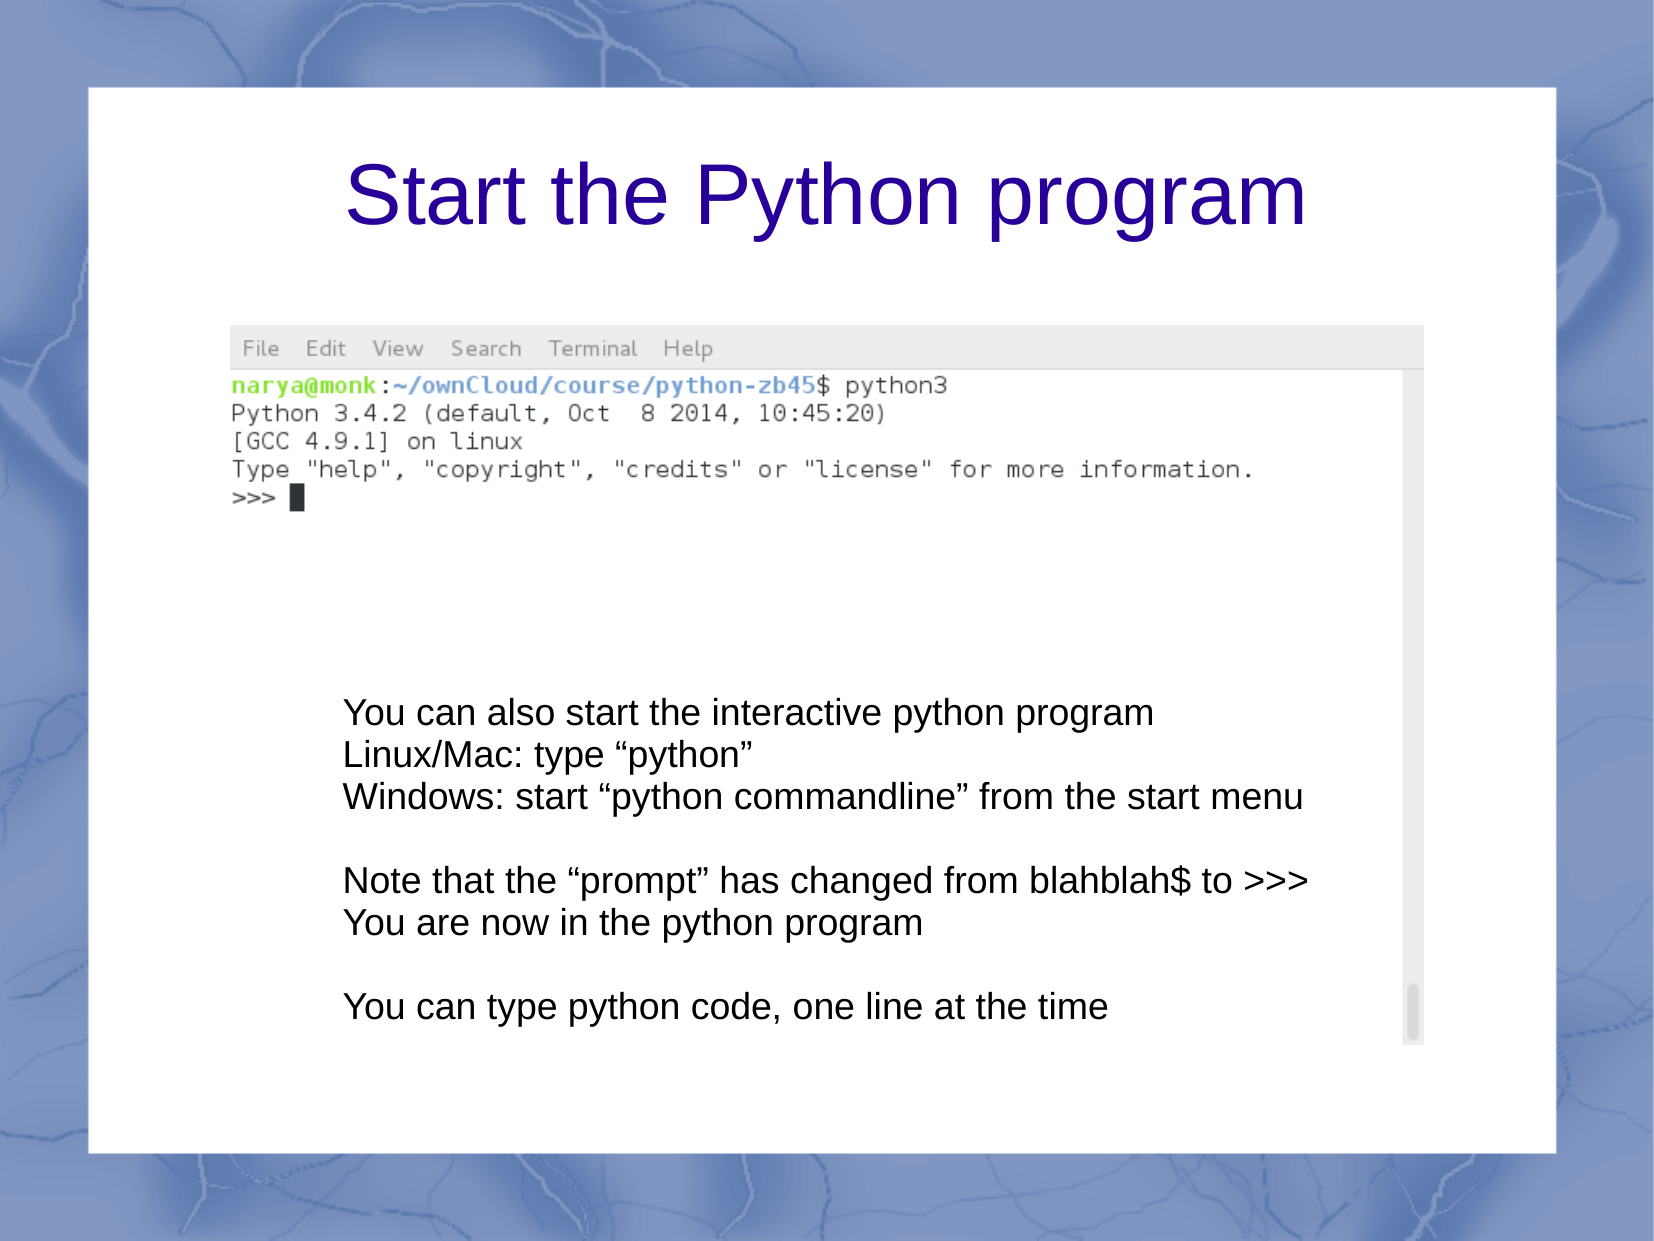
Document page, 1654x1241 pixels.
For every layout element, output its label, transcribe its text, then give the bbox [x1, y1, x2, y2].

text_box You can also start the interactive python program Linux/Mac: type “python” Windows: start “python commandline” from the start menu Note that the “prompt” has changed from blahblah$ to >>> You are now in the python program You can type python code, one line at the time [327, 684, 1325, 1036]
title Start the Python program [118, 90, 1536, 298]
picture [0, 0, 1654, 1241]
